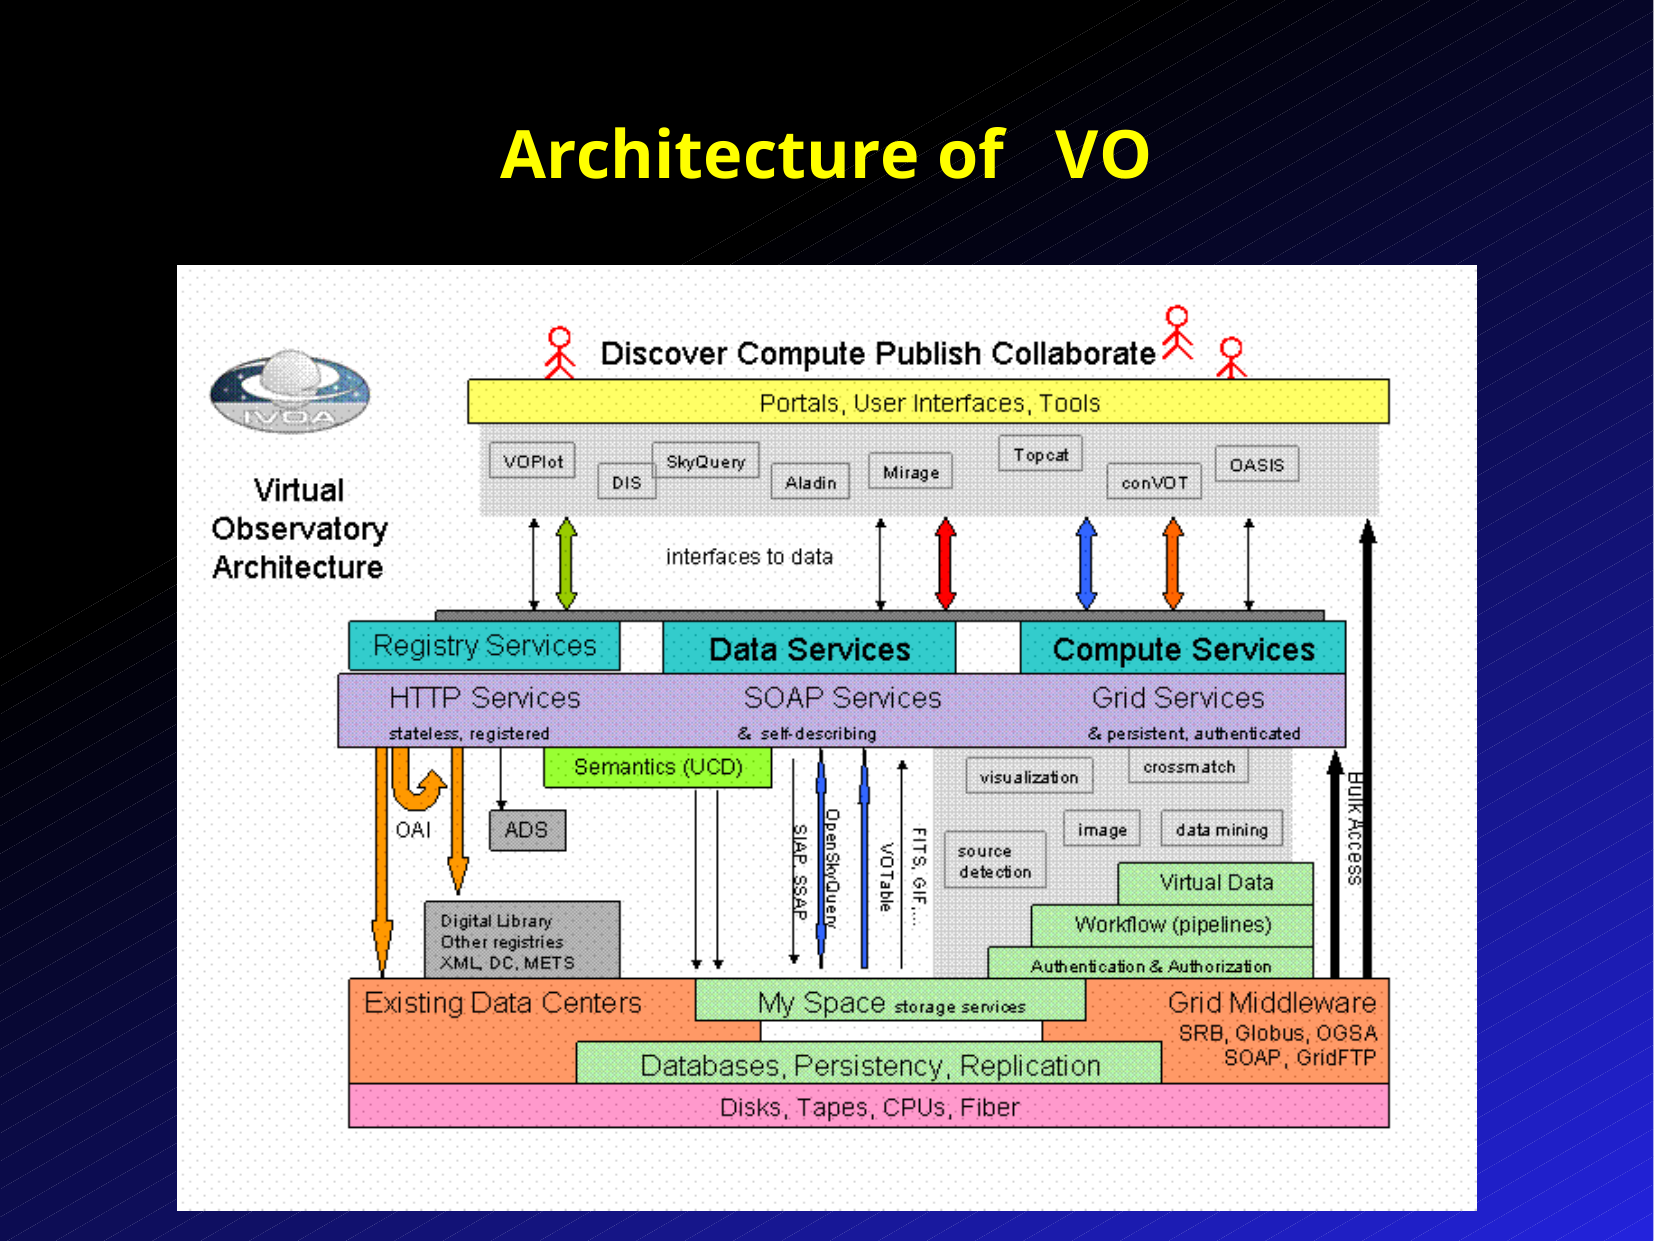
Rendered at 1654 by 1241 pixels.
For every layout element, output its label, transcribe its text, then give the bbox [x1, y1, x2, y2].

title Architecture of VO [82, 49, 1571, 257]
picture [177, 265, 1477, 1211]
